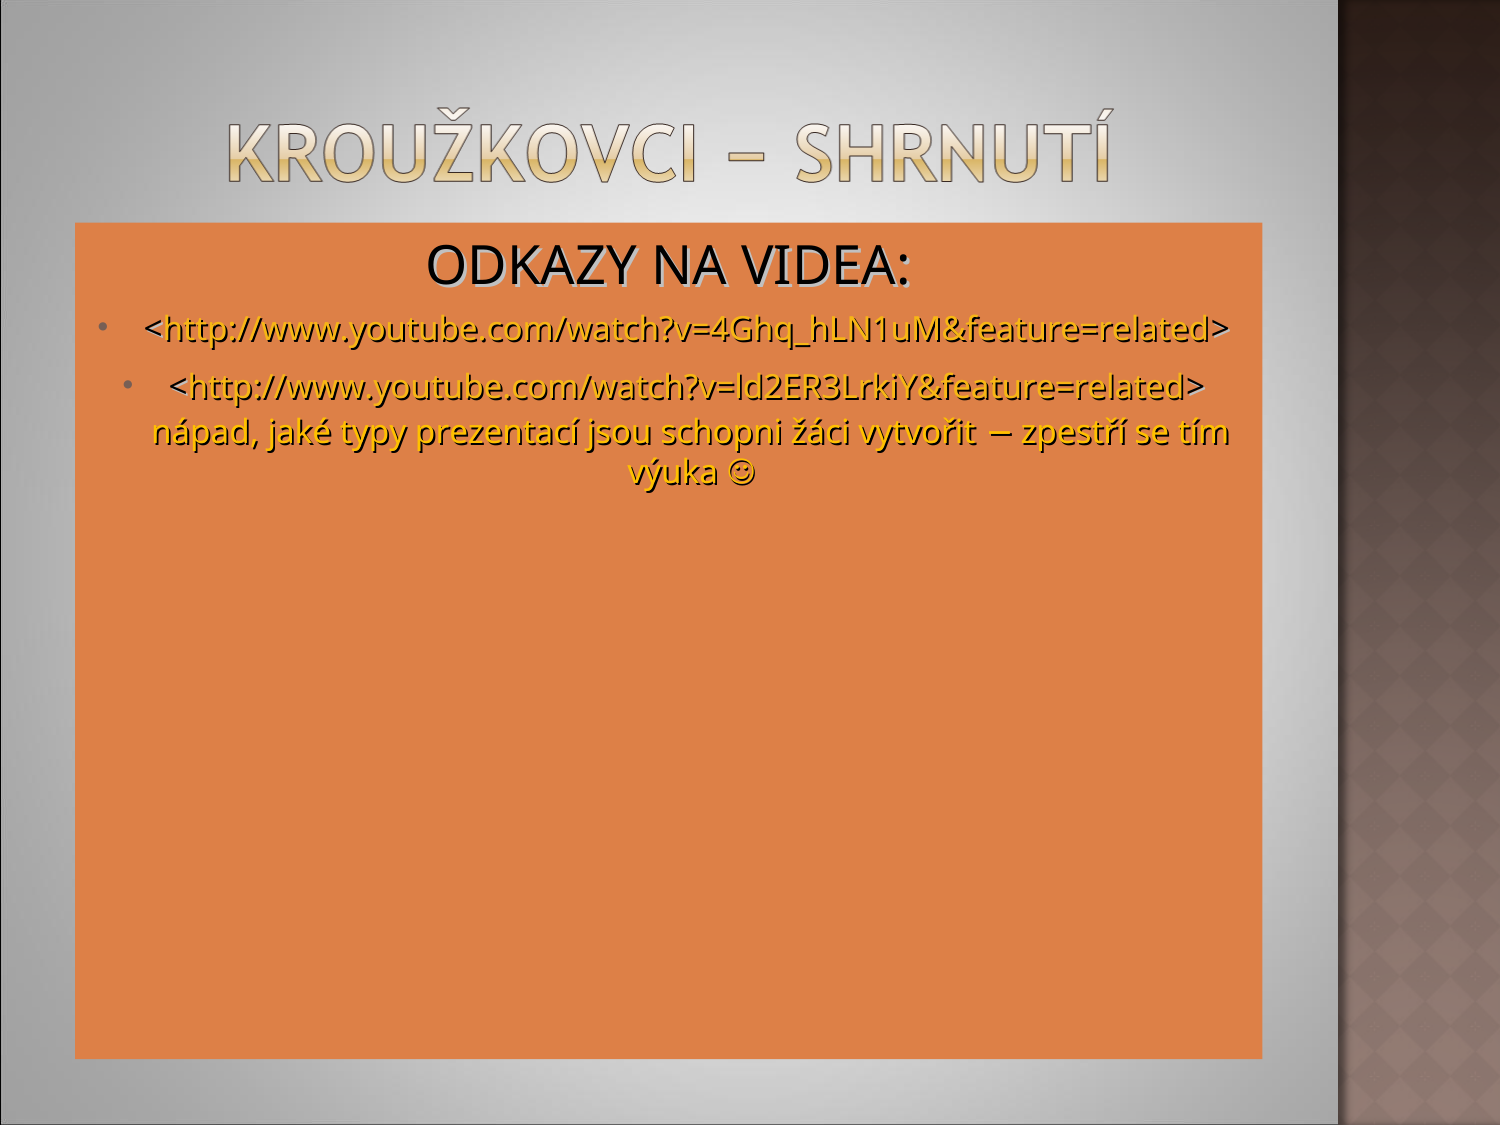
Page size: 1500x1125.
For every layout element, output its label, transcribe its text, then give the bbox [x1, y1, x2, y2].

text_box [73, 52, 1265, 201]
list ODKAZY NA VIDEA: <http://www.youtube.com/watch?v=4Ghq_hLN1uM&feature=related> <http://www.youtube.com/watch?v=ld2ER3LrkiY&feature=related> nápad, jaké typy prezentací jsou schopni žáci vytvořit − zpestří se tím výuka  [75, 222, 1263, 1060]
picture [0, 0, 1500, 1125]
